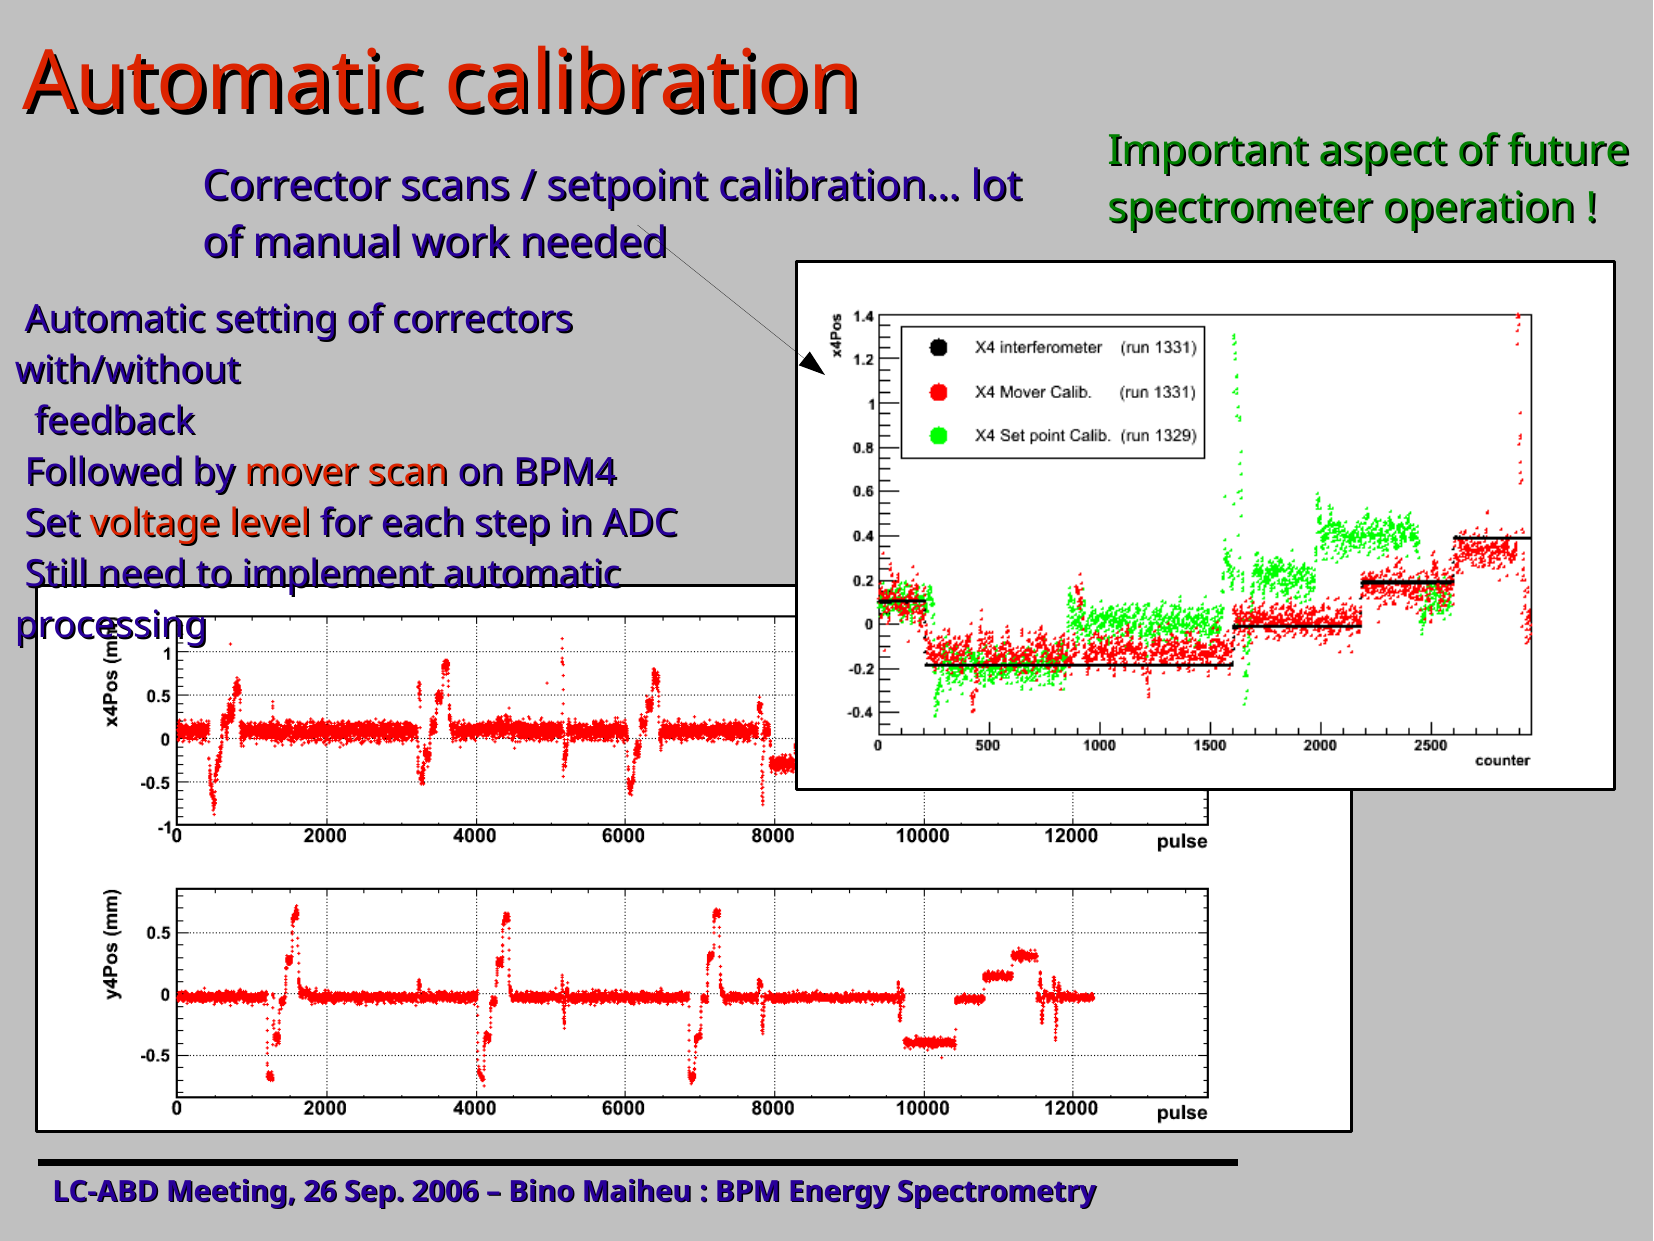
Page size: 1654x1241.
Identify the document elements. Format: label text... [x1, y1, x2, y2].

text_box [64, 621, 70, 635]
text_box Important aspect of future spectrometer operation ! [1092, 112, 1613, 228]
text_box LC-ABD Meeting, 26 Sep. 2006 – Bino Maiheu : BPM Energy Spectrometry [37, 1162, 1148, 1213]
text_box [472, 571, 481, 584]
picture [798, 355, 803, 364]
picture [37, 586, 1351, 1131]
picture [798, 262, 1613, 788]
text_box [64, 571, 740, 656]
text_box [507, 571, 517, 584]
text_box Automatic setting of correctors with/without feedback Followed by mover scan on BPM4 Set voltage level for each step in ADC Still need to implement automatic processing [712, 283, 788, 344]
text_box [450, 578, 457, 584]
text_box Corrector scans / setpoint calibration... lot of manual work needed [187, 147, 1053, 263]
text_box [294, 571, 304, 584]
picture [60, 622, 64, 635]
text_box [170, 571, 180, 584]
text_box [216, 571, 226, 584]
text_box Automatic setting of correctors with/without feedback Followed by mover scan on BPM4 Set voltage level for each step in ADC Still need to implement automatic processing [0, 283, 788, 526]
title Automatic calibration [19, 26, 863, 129]
text_box [565, 578, 573, 584]
